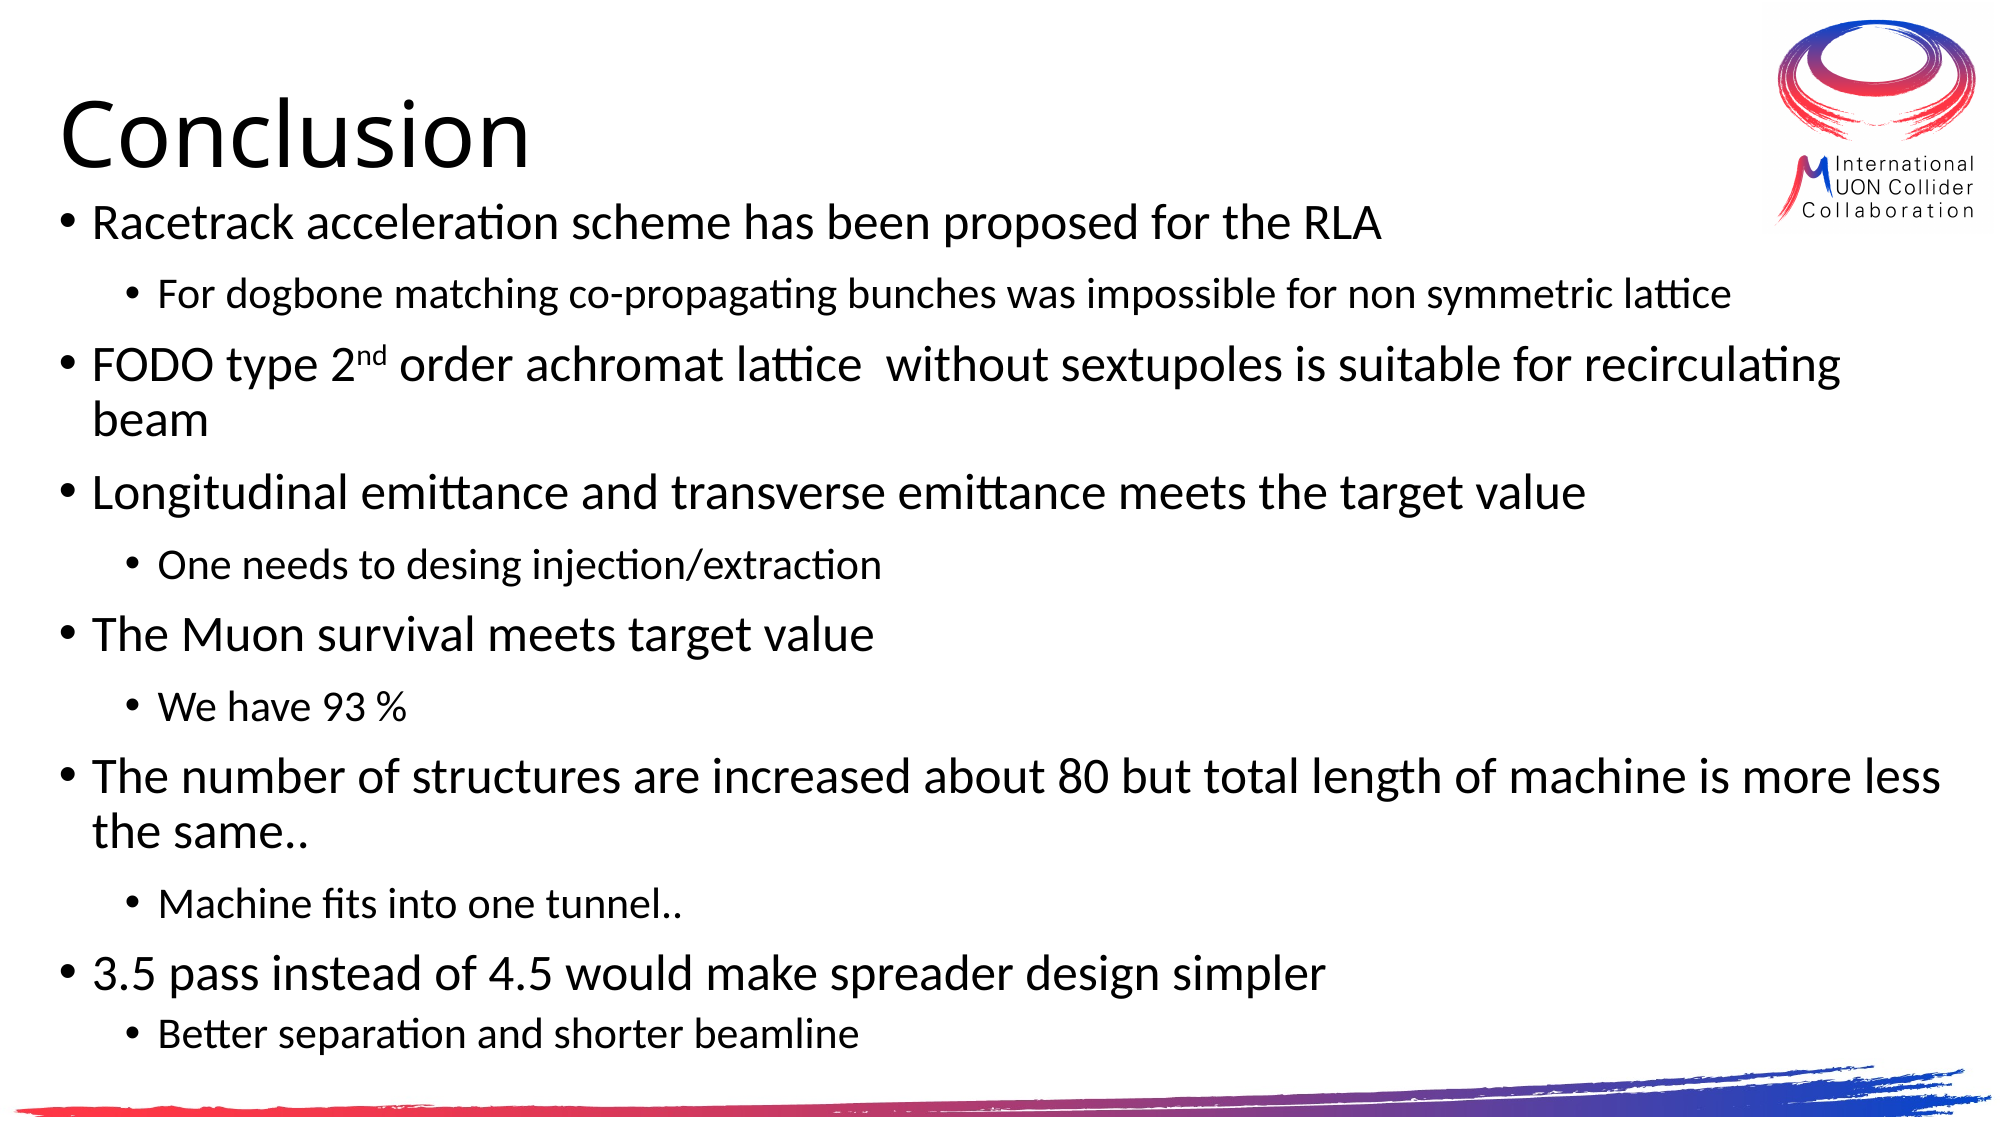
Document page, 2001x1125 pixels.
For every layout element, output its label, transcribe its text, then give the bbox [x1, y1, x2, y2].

picture [0, 1058, 2000, 1117]
list Racetrack acceleration scheme has been proposed for the RLA For dogbone matching co-propagating bunches was impossible for non symmetric lattice FODO type 2nd order achromat lattice without sextupoles is suitable for recirculating beam Longitudinal emittance and transverse emittance meets the target value One needs to desing injection/extraction The Muon survival meets target value We have 93 % The number of structures are increased about 80 but total length of machine is more less the same.. Machine fits into one tunnel.. 3.5 pass instead of 4.5 would make spreader design simpler Better separation and shorter beamline [43, 187, 1969, 1070]
picture [1762, 2, 1994, 234]
title Conclusion [43, 20, 1735, 187]
